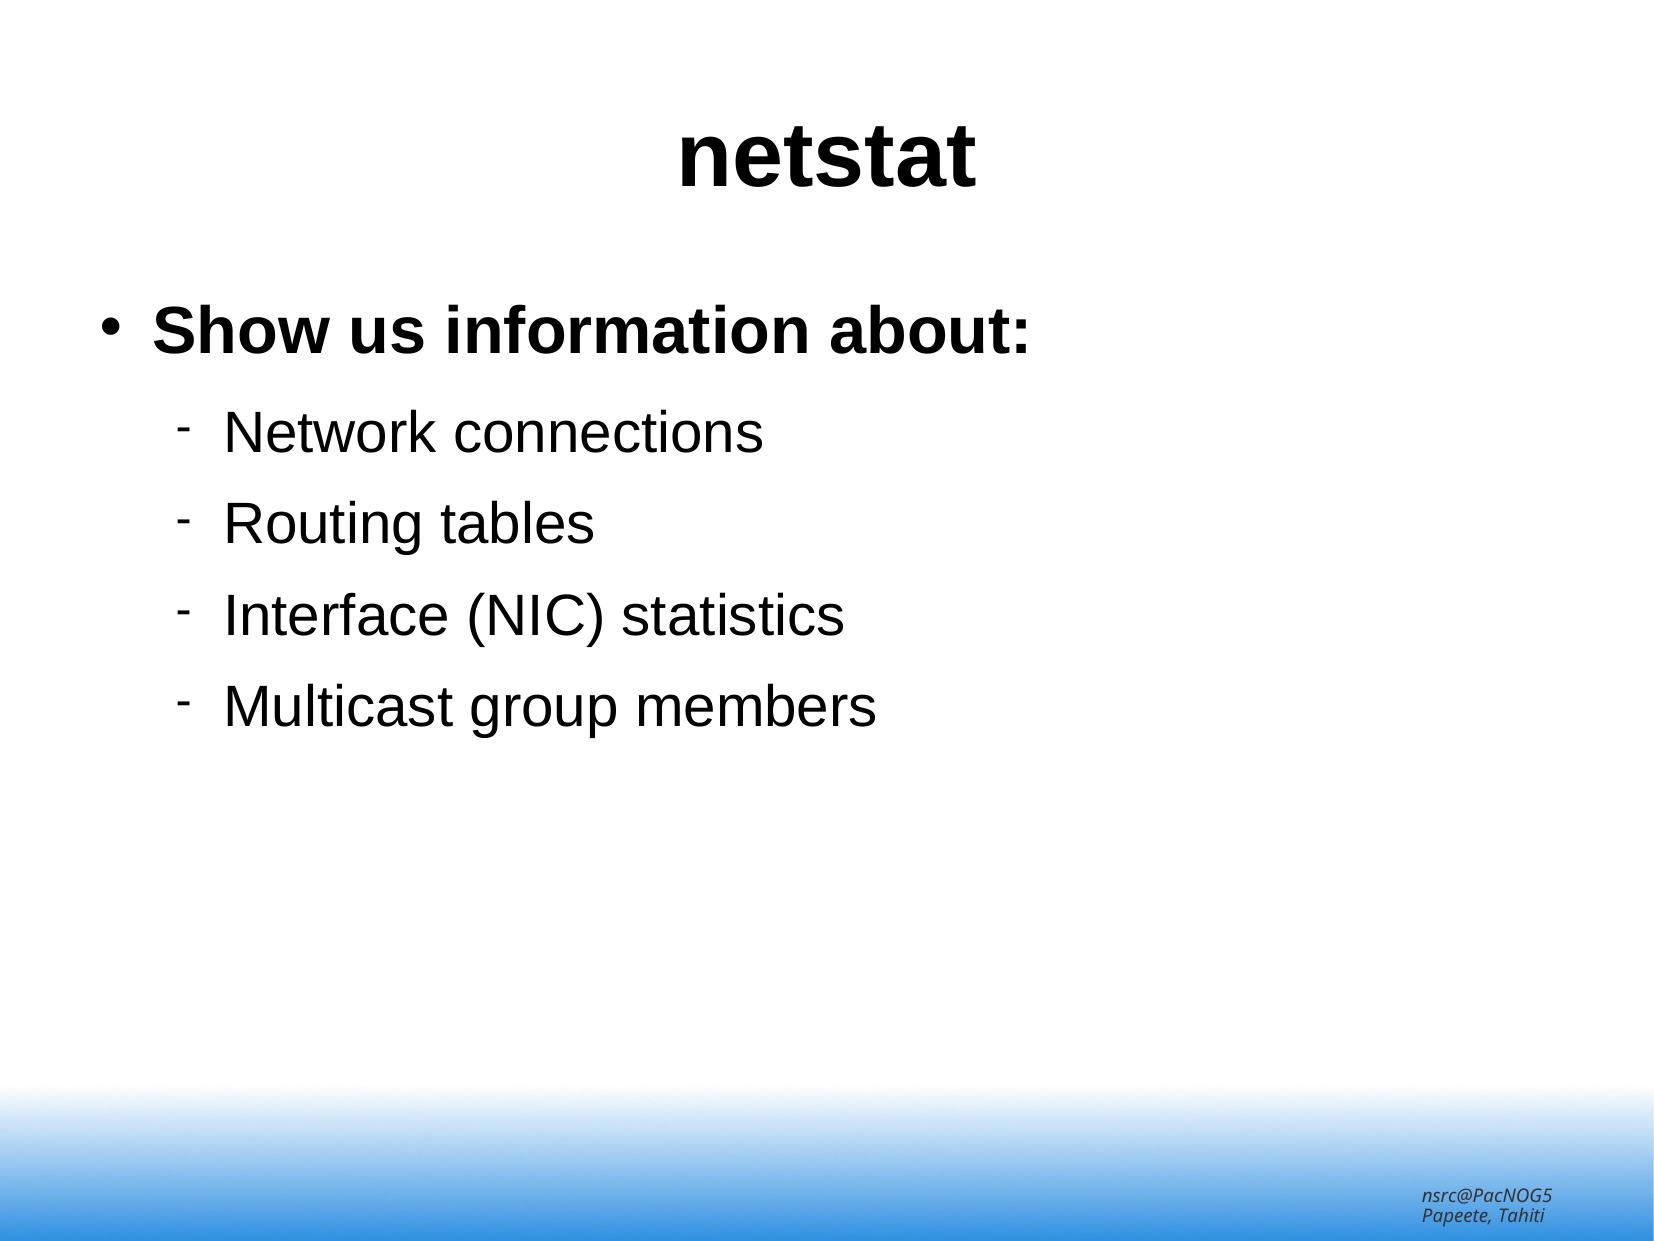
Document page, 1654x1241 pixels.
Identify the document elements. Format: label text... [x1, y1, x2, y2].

list Show us information about: Network connections Routing tables Interface (NIC) statistics Multicast group members [82, 290, 1571, 1109]
picture [0, 1083, 1654, 1241]
title netstat [82, 49, 1571, 257]
